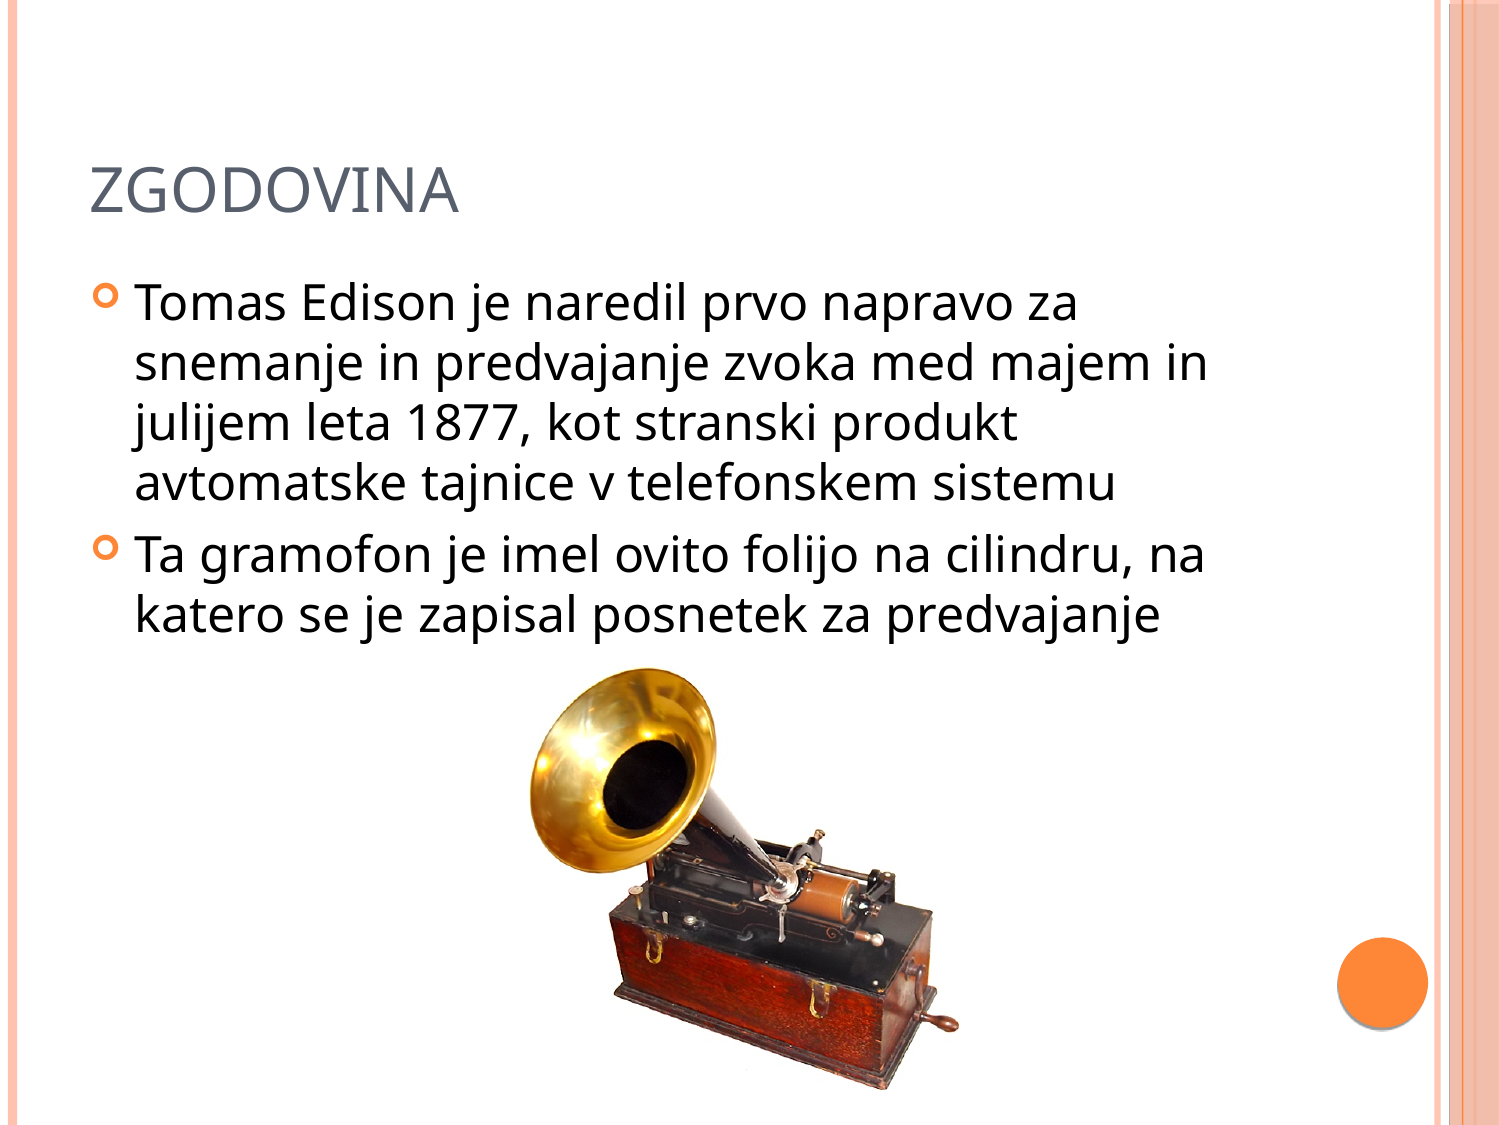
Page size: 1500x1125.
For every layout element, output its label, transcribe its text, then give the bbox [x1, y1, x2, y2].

title Zgodovina [75, 45, 1300, 233]
list Tomas Edison je naredil prvo napravo za snemanje in predvajanje zvoka med majem in julijem leta 1877, kot stranski produkt avtomatske tajnice v telefonskem sistemu Ta gramofon je imel ovito folijo na cilindru, na katero se je zapisal posnetek za predvajanje [75, 262, 1300, 1062]
picture [527, 667, 959, 1090]
